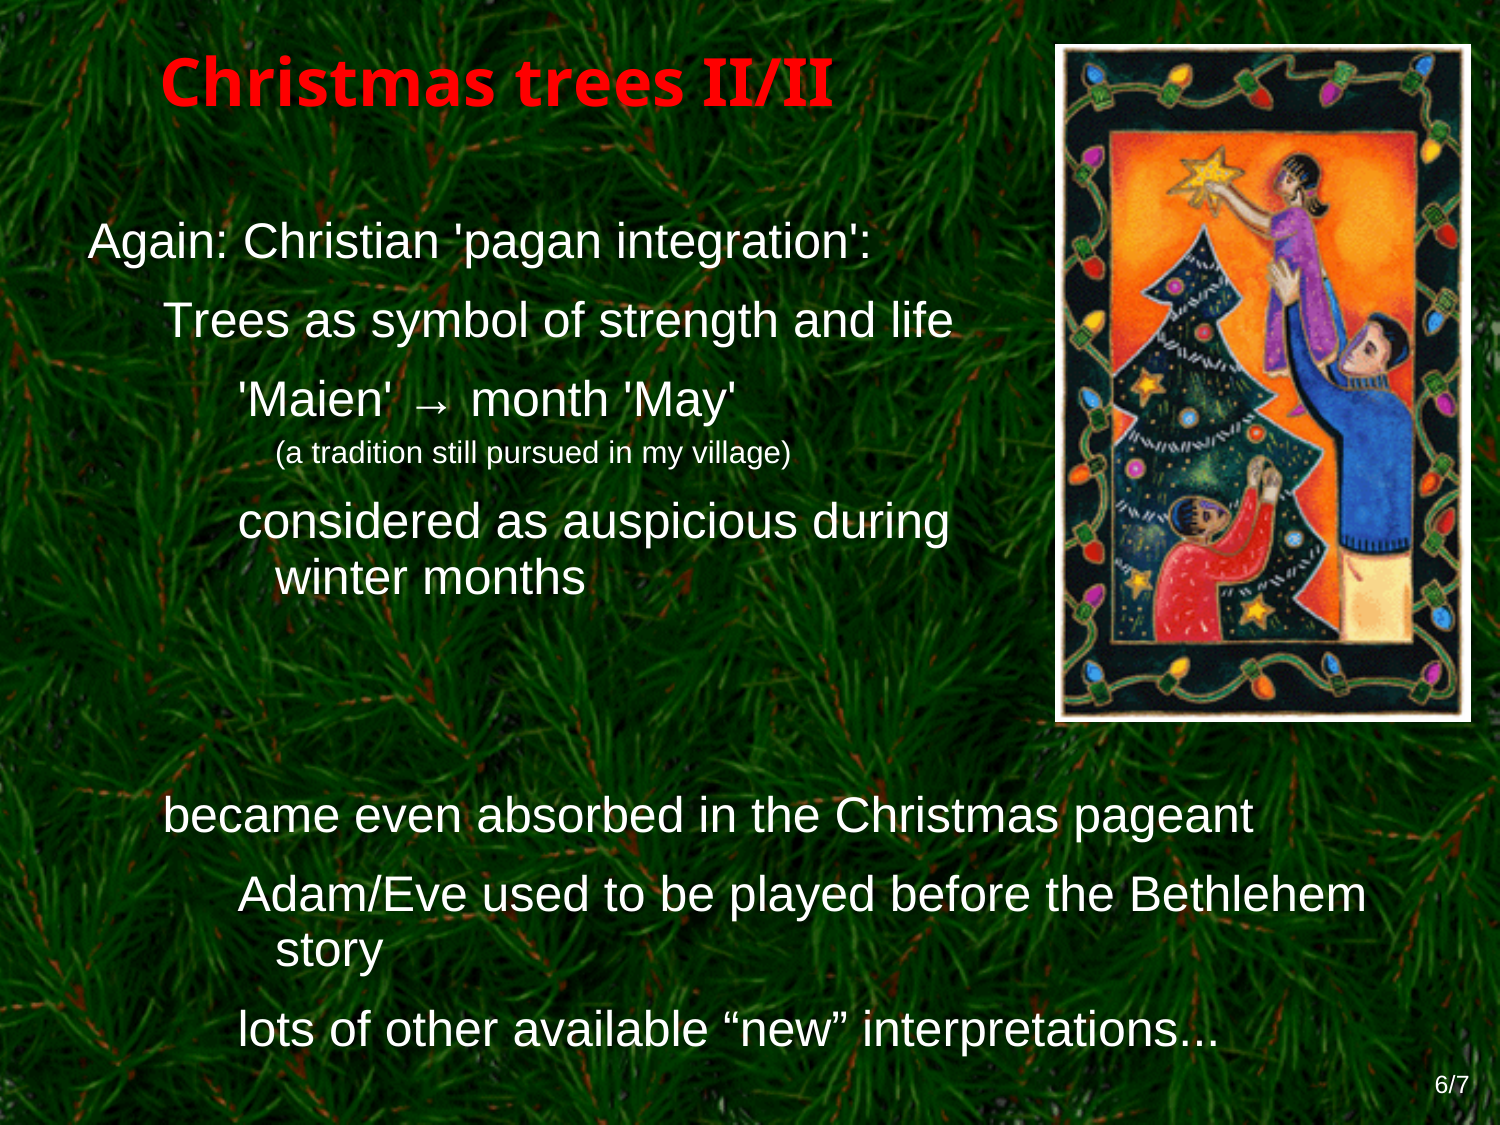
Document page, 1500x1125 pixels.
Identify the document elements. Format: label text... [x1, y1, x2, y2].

title Christmas trees II/II [159, 0, 1375, 161]
list Again: Christian 'pagan integration': Trees as symbol of strength and life 'Maien' → month 'May' (a tradition still pursued in my village) considered as auspicious during cold winter months became even absorbed in the Christmas pageant Adam/Eve used to be played before the Bethlehem story lots of other available “new” interpretations... [87, 213, 1438, 1057]
picture [0, 0, 1500, 1125]
